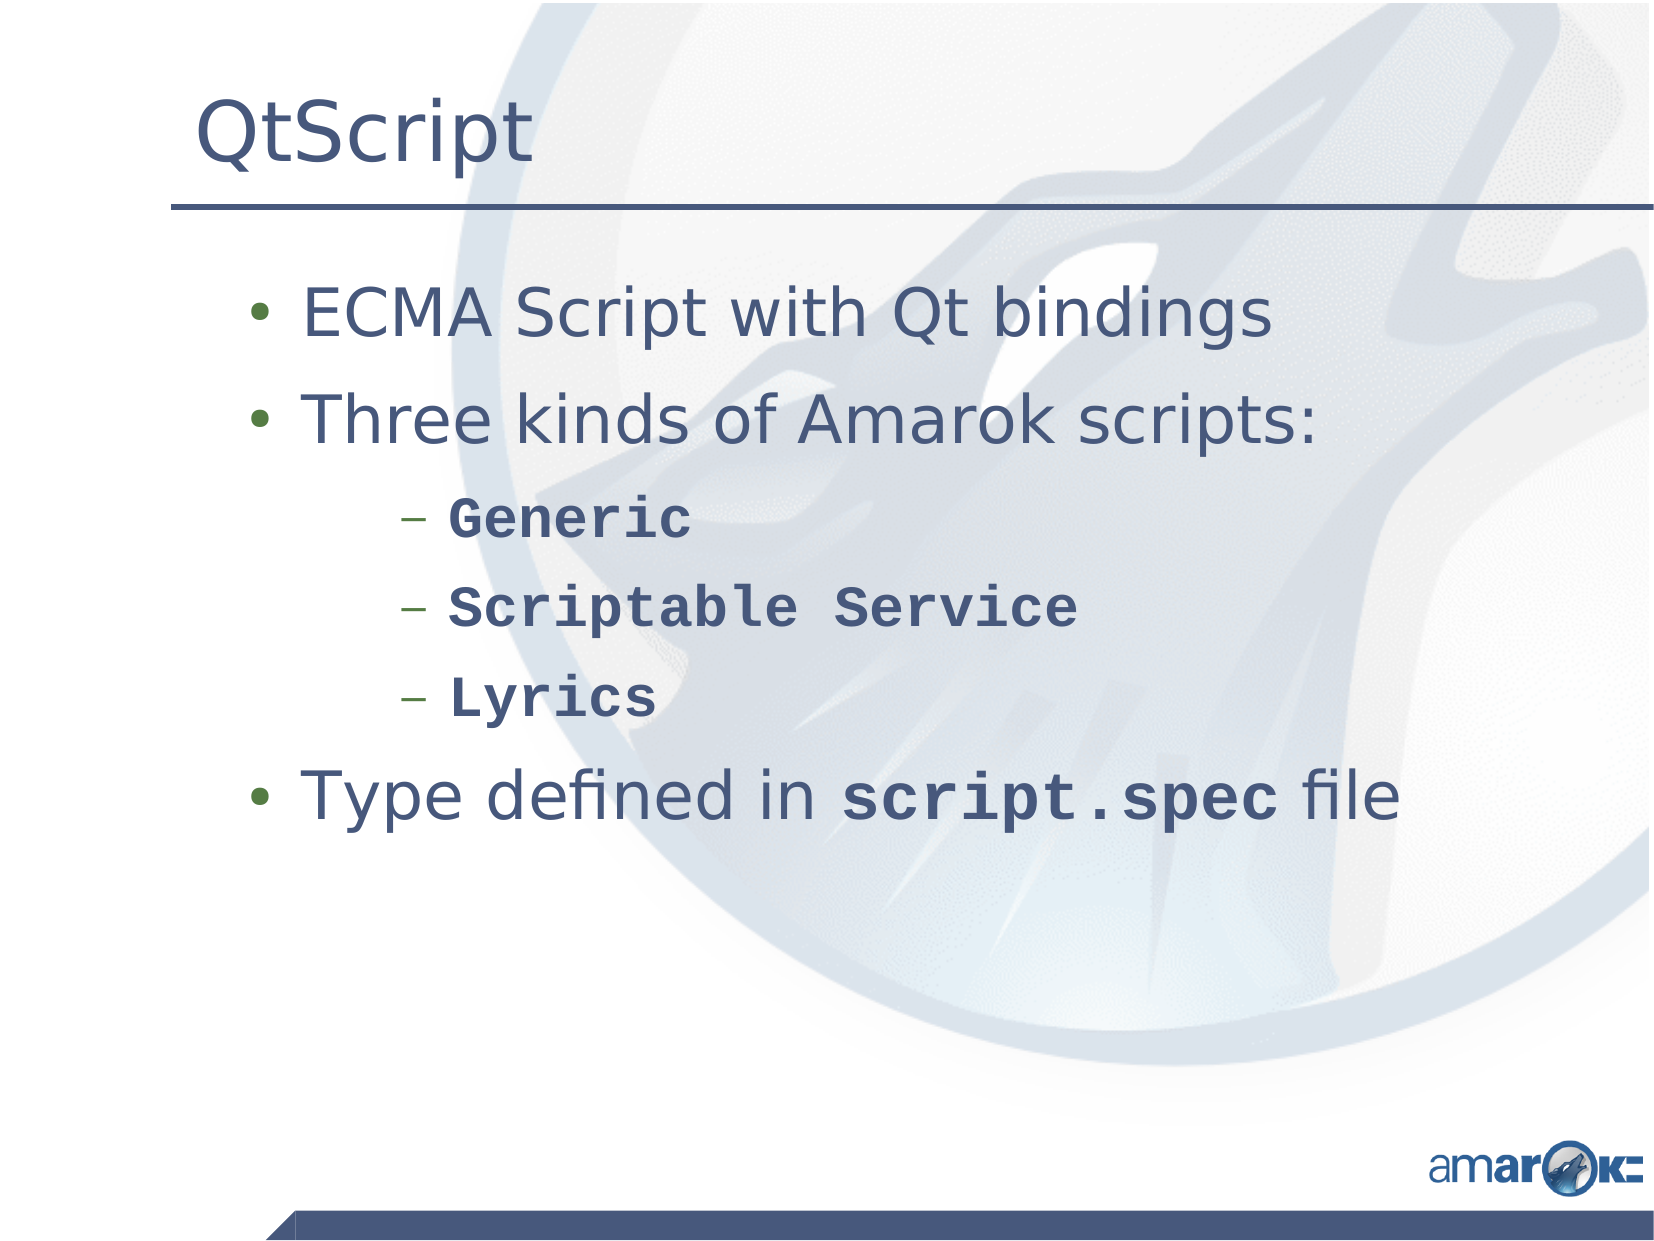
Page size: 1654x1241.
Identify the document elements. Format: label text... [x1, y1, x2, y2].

list ECMA Script with Qt bindings Three kinds of Amarok scripts: Generic Scriptable Service Lyrics Type defined in script.spec file [212, 274, 1530, 1078]
title QtScript [194, 29, 1530, 237]
picture [1417, 1127, 1652, 1210]
